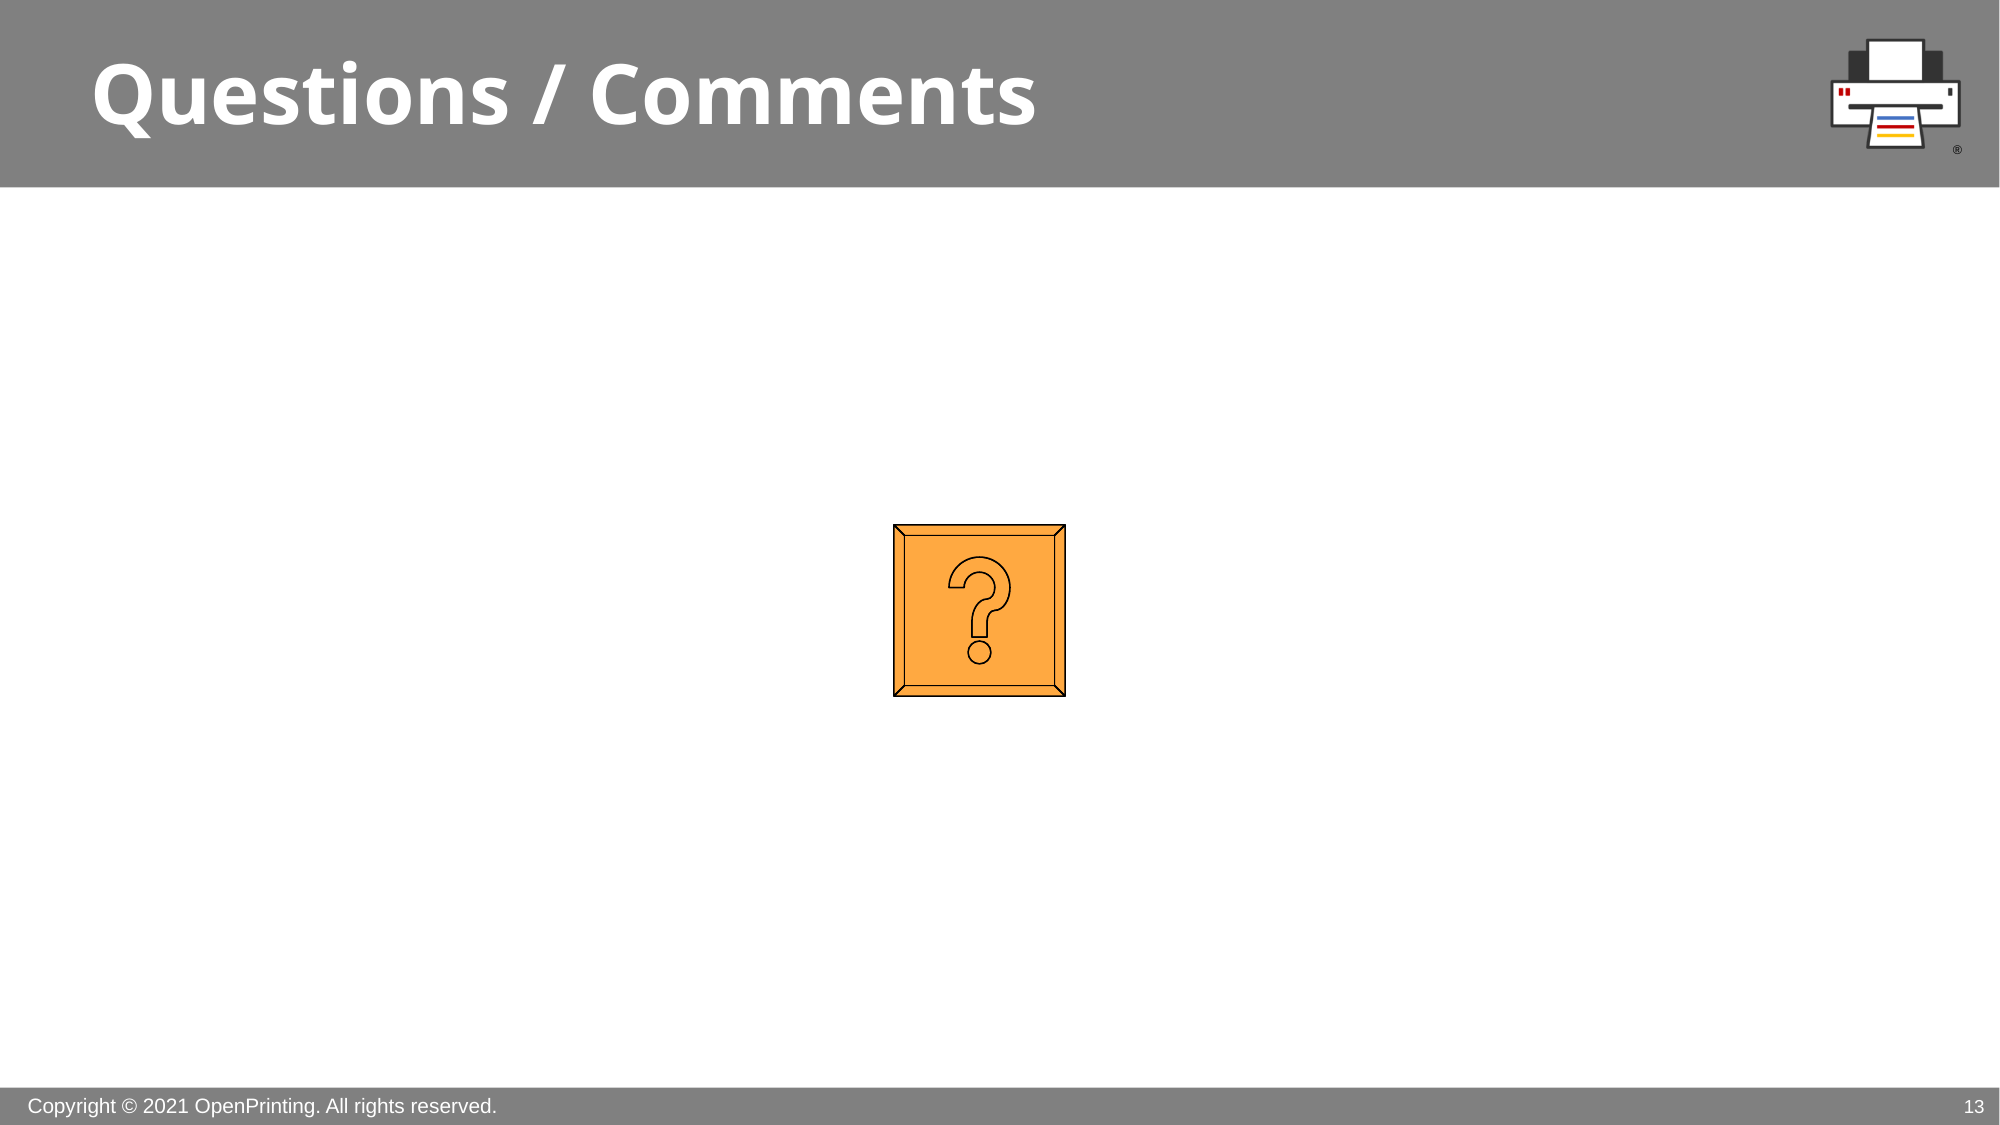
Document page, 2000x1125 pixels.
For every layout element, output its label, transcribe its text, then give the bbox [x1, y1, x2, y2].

text_box [893, 524, 1066, 697]
title Questions / Comments [75, 7, 1317, 175]
picture [1825, 33, 1966, 154]
